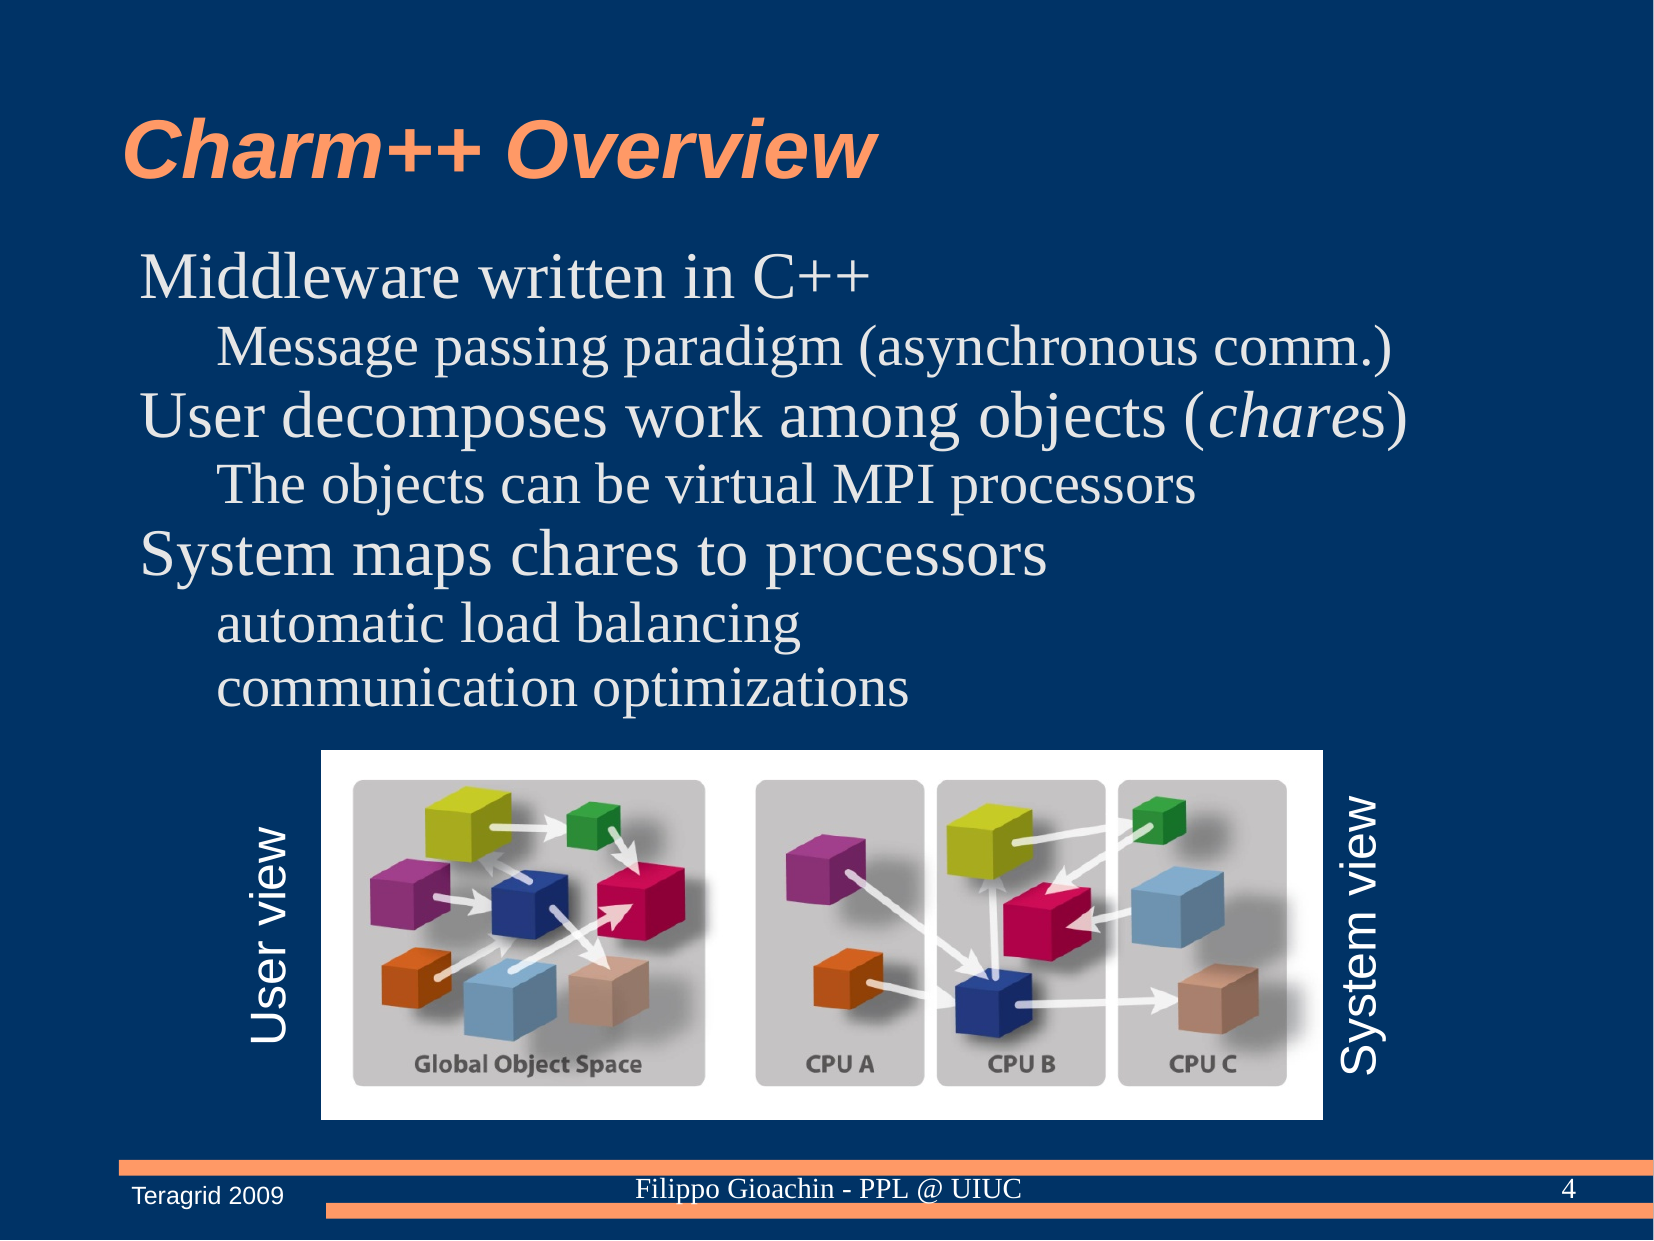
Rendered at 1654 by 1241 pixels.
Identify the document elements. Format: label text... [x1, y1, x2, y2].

list Middleware written in C++ Message passing paradigm (asynchronous comm.) User decomposes work among objects (chares) The objects can be virtual MPI processors System maps chares to processors automatic load balancing communication optimizations [121, 238, 1578, 1035]
text_box User view [232, 809, 324, 1062]
picture [321, 1035, 1323, 1120]
text_box System view [1323, 778, 1418, 1092]
title Charm++ Overview [121, 46, 1534, 238]
